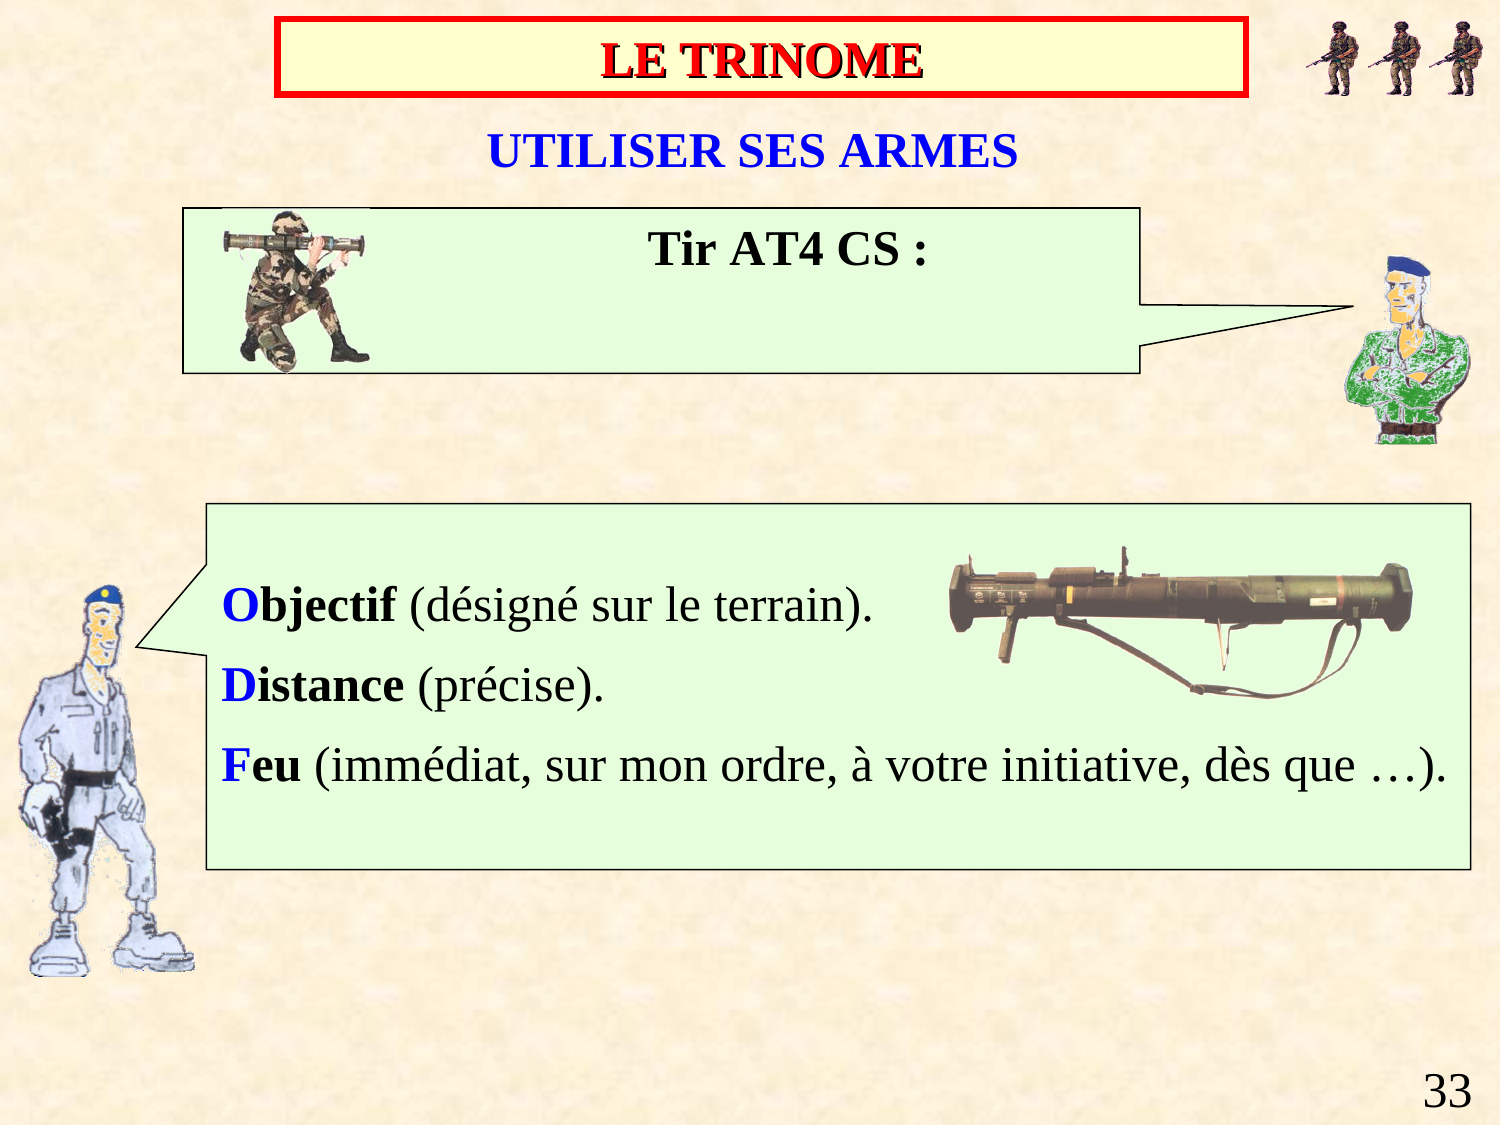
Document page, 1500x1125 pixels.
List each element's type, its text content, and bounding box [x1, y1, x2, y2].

picture [0, 0, 1500, 1125]
text_box Objectif (désigné sur le terrain). Distance (précise). Feu (immédiat, sur mon ordre, à votre initiative, dès que …). [136, 503, 1471, 870]
text_box UTILISER SES ARMES [471, 110, 1047, 186]
text_box Tir AT4 CS : [183, 207, 1354, 374]
text_box LE TRINOME [277, 18, 1247, 95]
